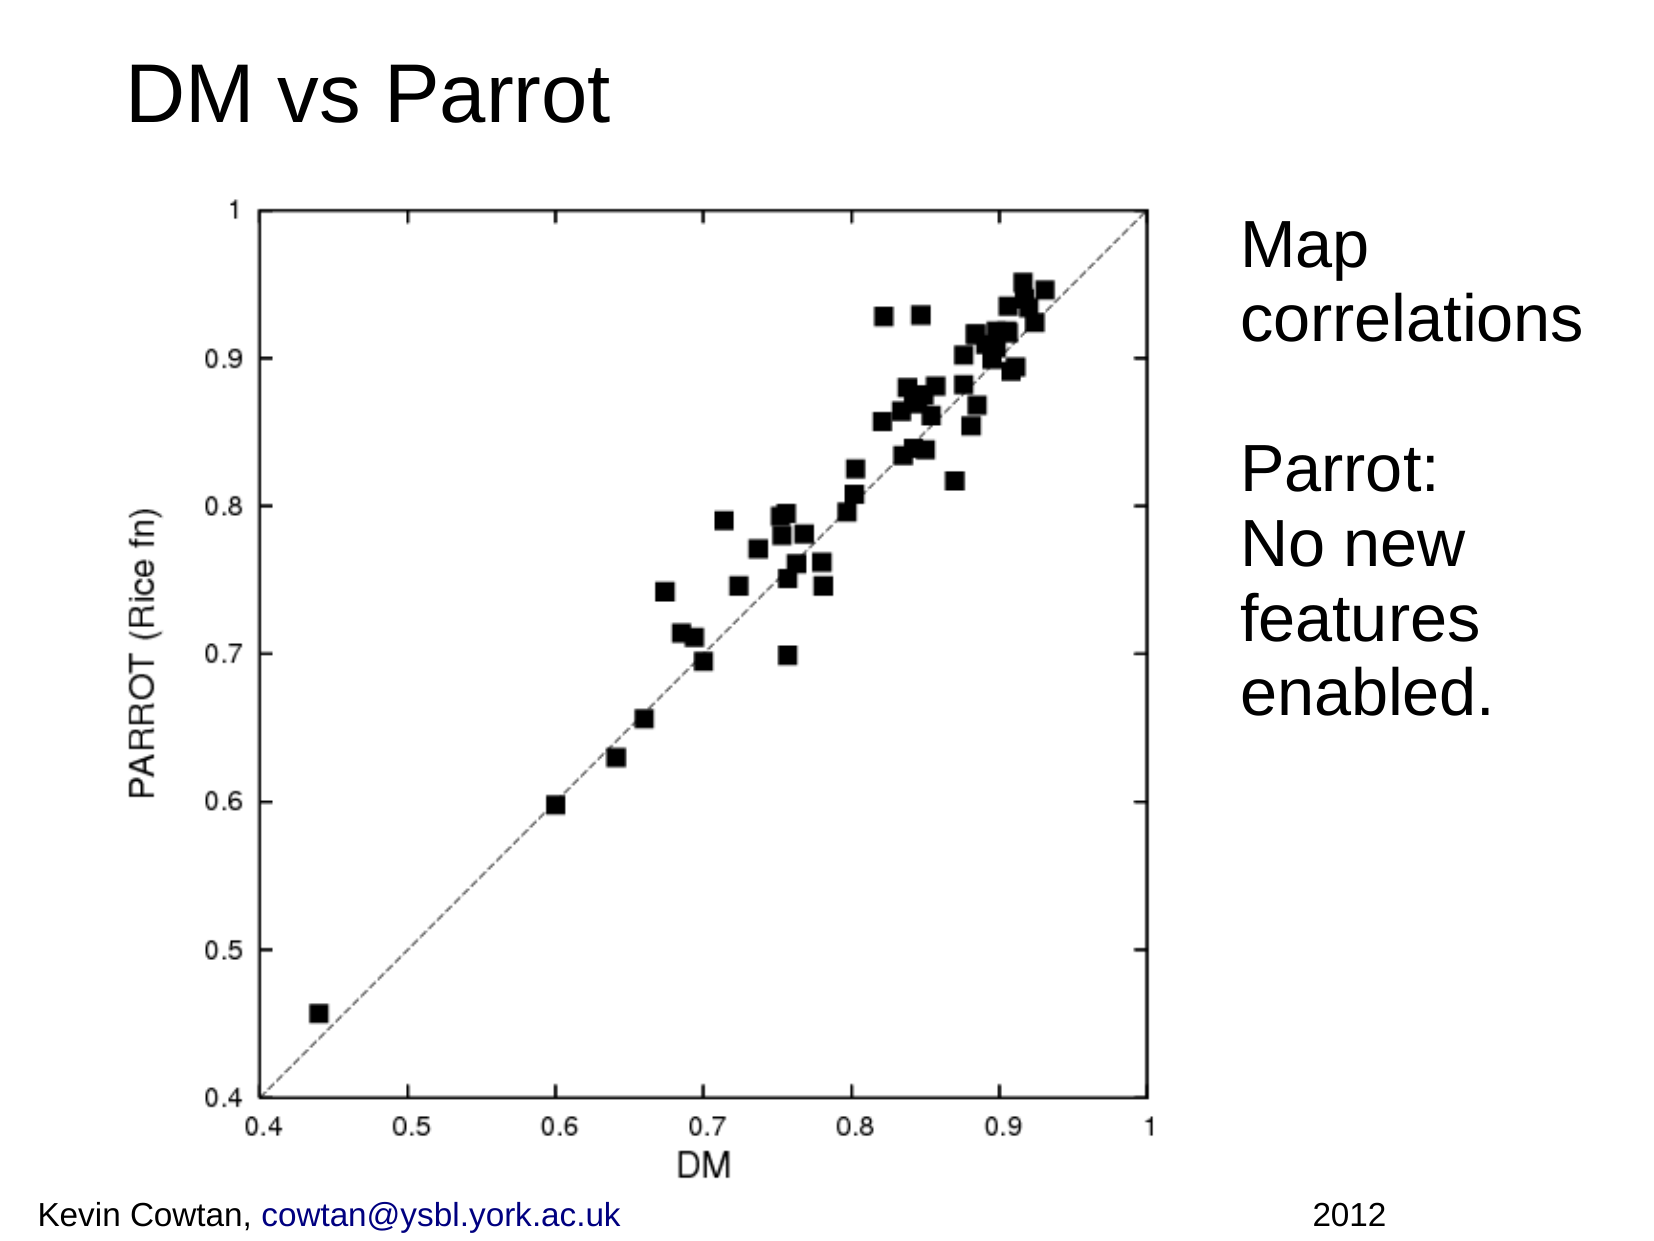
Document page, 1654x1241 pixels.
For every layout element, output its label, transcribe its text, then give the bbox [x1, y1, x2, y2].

title DM vs Parrot [125, 37, 1538, 151]
text_box Map correlations Parrot: No new features enabled. [1240, 206, 1587, 731]
picture [118, 177, 1553, 1182]
